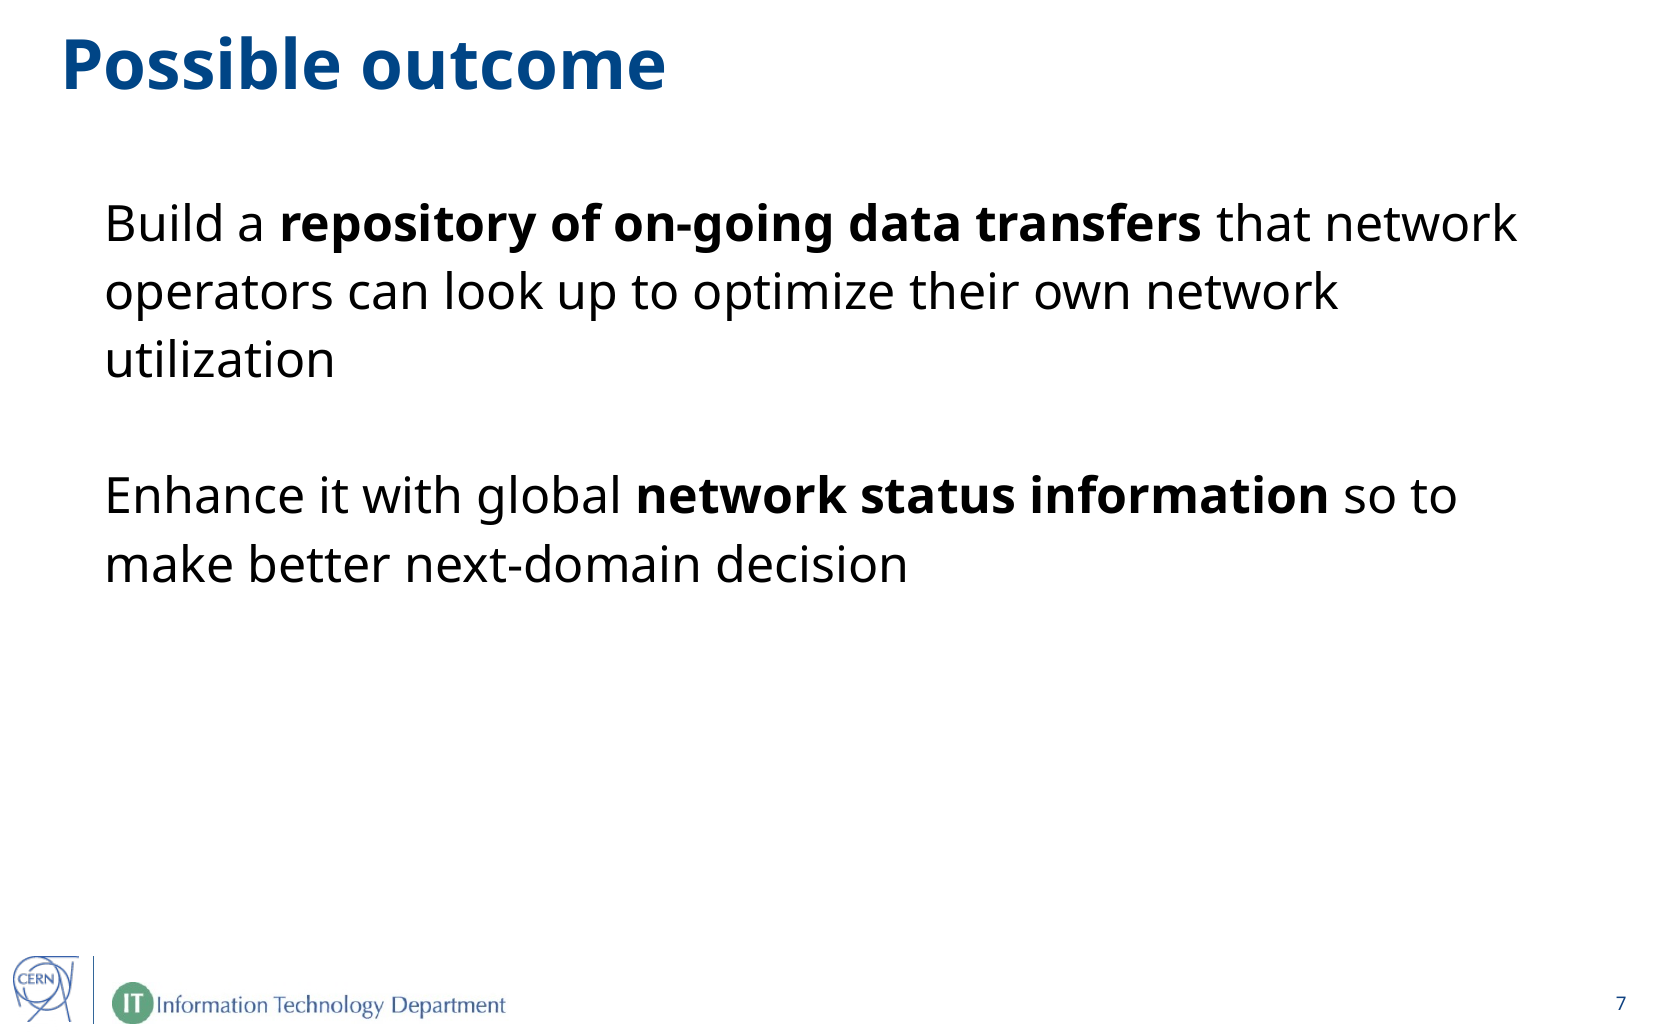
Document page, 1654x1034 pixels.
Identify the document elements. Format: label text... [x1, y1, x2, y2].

picture [112, 982, 755, 1024]
text_box Build a repository of on-going data transfers that network operators can look up to optimize their own network utilization Enhance it with global network status information so to make better next-domain decision [90, 180, 1549, 742]
title Possible outcome [60, 0, 1528, 138]
picture [13, 956, 79, 1032]
